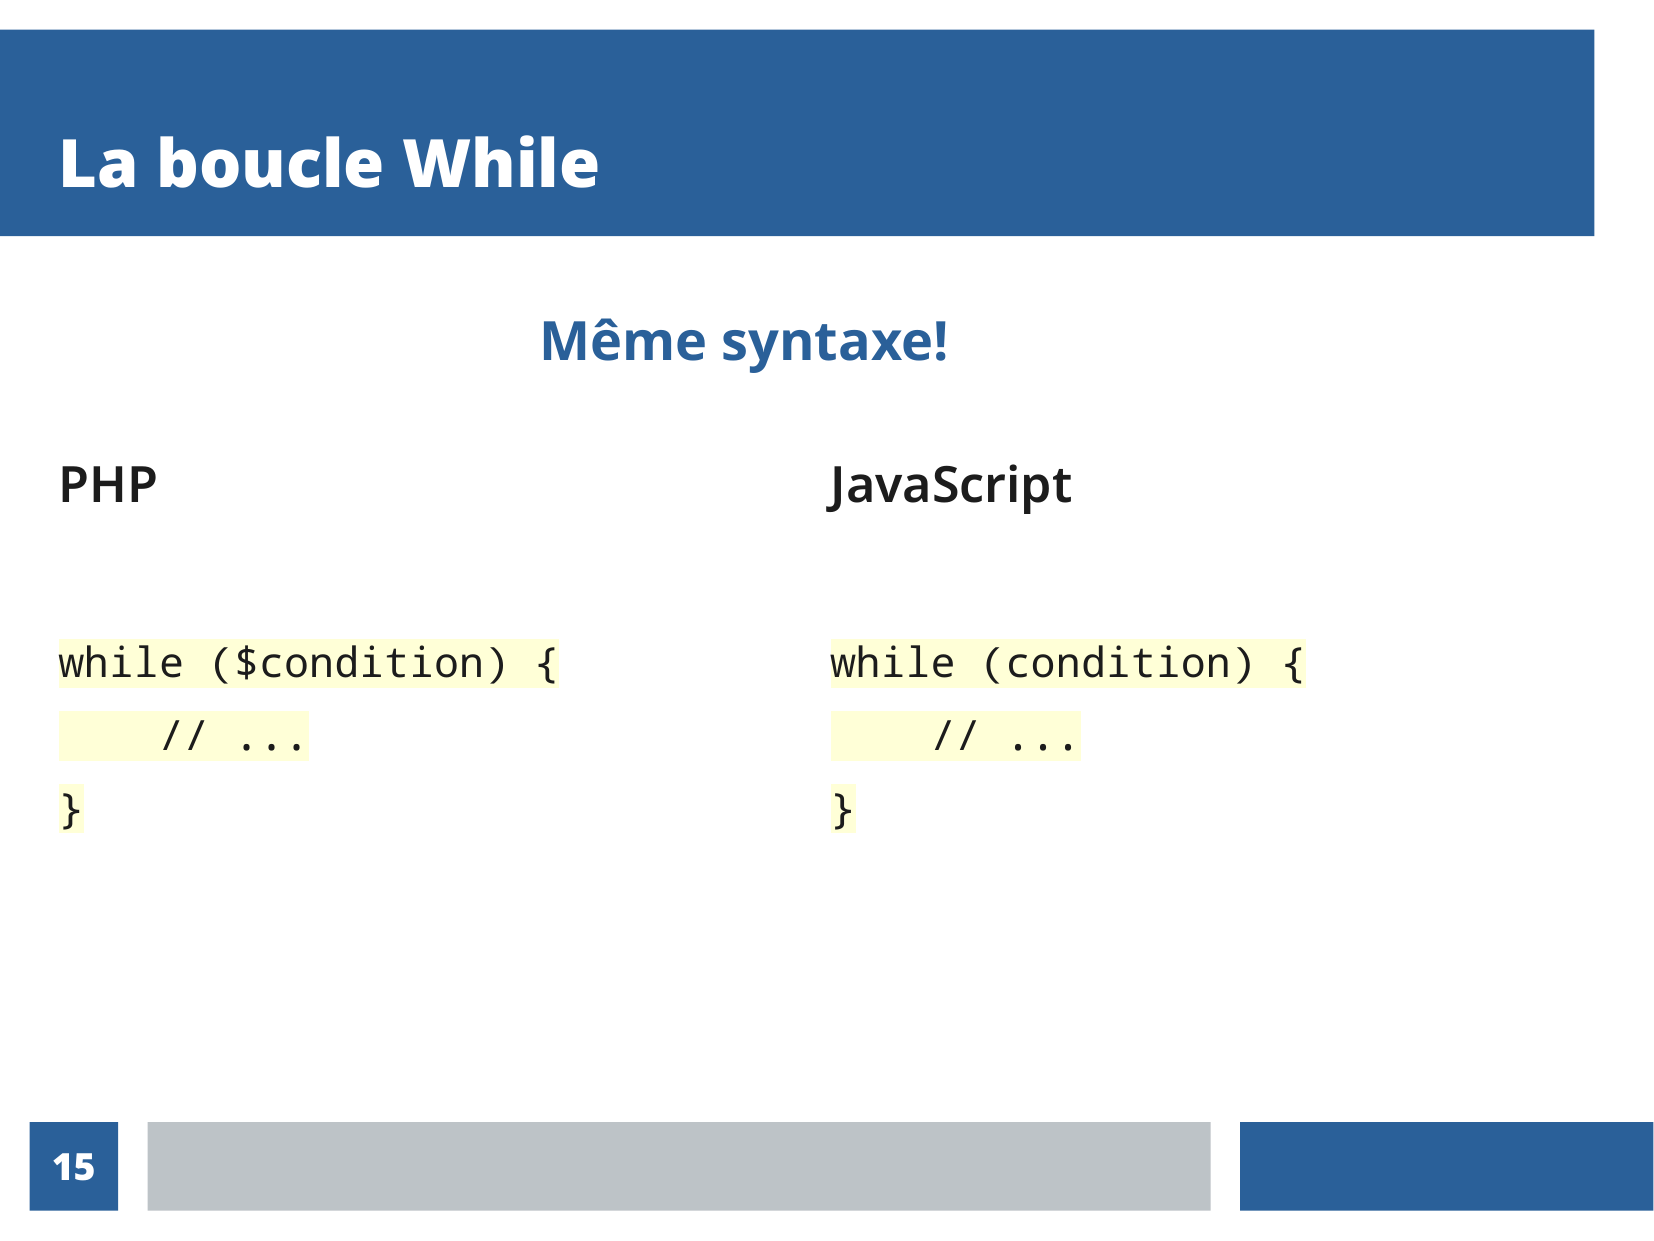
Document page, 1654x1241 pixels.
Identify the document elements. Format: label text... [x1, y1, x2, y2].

list JavaScript while (condition) { // ... } [830, 448, 1566, 1093]
text_box Même syntaxe! [259, 295, 1229, 374]
title La boucle While [59, 59, 1595, 207]
list PHP while ($condition) { // ... } [59, 448, 794, 1093]
